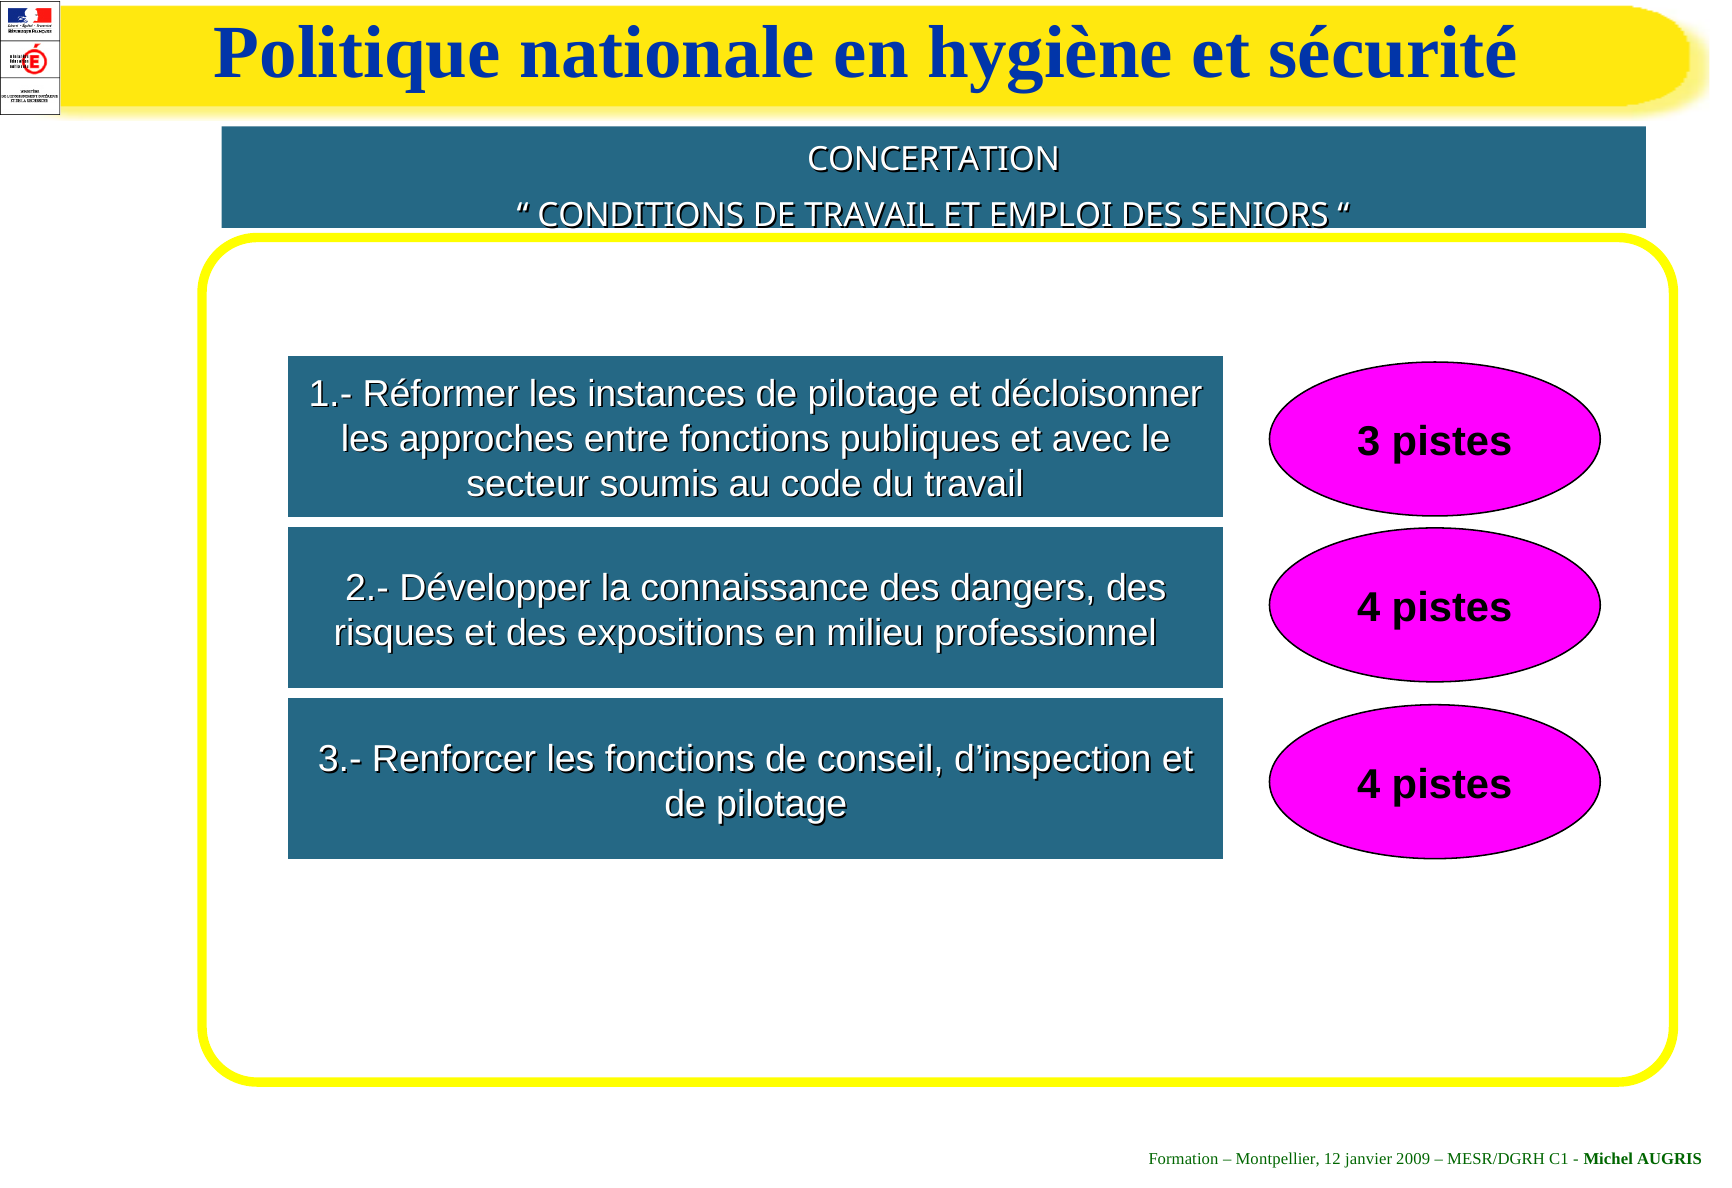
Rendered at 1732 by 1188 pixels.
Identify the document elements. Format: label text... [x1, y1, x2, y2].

text_box 2.- Développer la connaissance des dangers, des risques et des expositions en milieu professionnel [289, 527, 1223, 688]
text_box Politique nationale en hygiène et sécurité [199, 0, 1534, 100]
text_box 4 pistes [1269, 704, 1601, 859]
text_box 3 pistes [1269, 362, 1601, 516]
text_box 3.- Renforcer les fonctions de conseil, d’inspection et de pilotage [289, 699, 1223, 859]
text_box 4 pistes [1269, 527, 1601, 682]
text_box 1.- Réformer les instances de pilotage et décloisonner les approches entre fonctions publiques et avec le secteur soumis au code du travail [289, 356, 1223, 516]
text_box CONCERTATION “ CONDITIONS DE TRAVAIL ET EMPLOI DES SENIORS “ [221, 126, 1646, 228]
picture [0, 0, 1710, 121]
